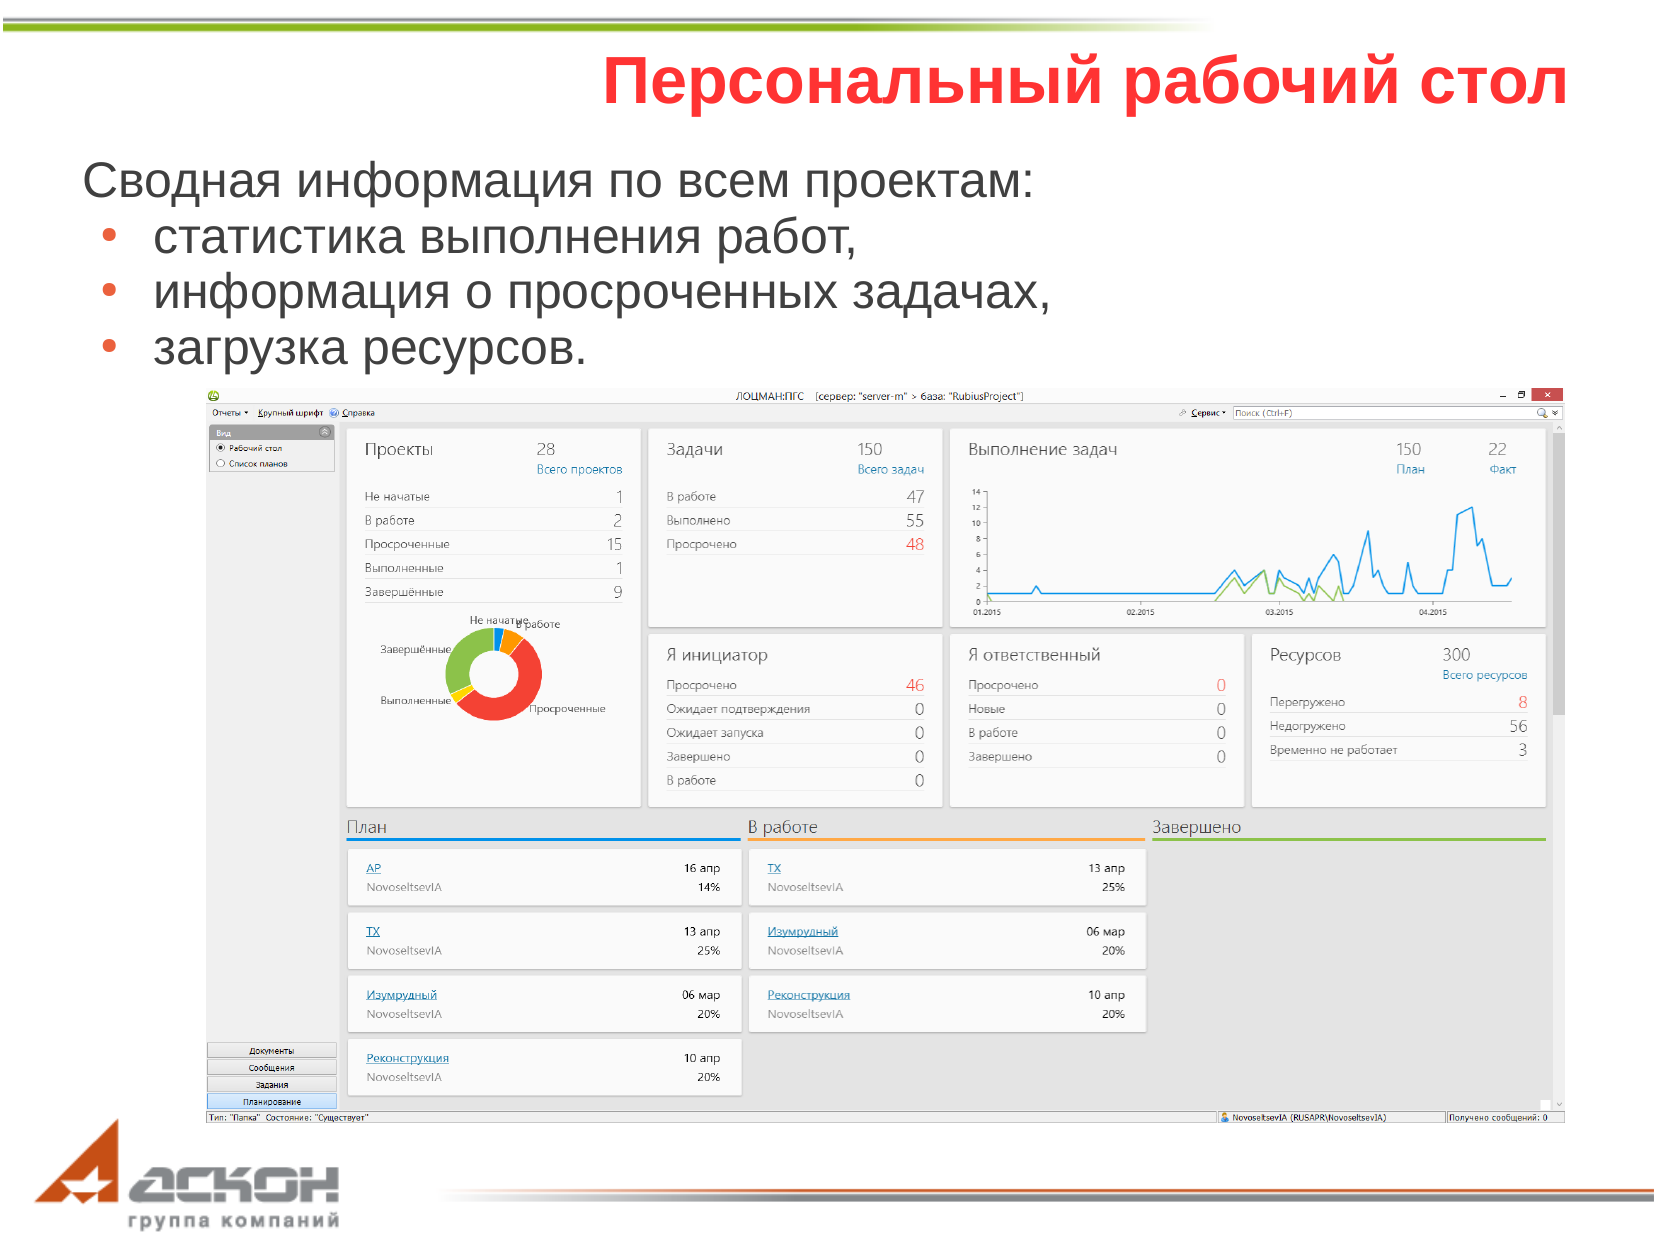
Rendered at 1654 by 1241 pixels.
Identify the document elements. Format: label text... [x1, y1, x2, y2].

list Сводная информация по всем проектам: статистика выполнения работ, информация о просроченных задачах, загрузка ресурсов. [82, 152, 1571, 1109]
title Персональный рабочий стол [82, 25, 1571, 125]
picture [3, 0, 1654, 1241]
